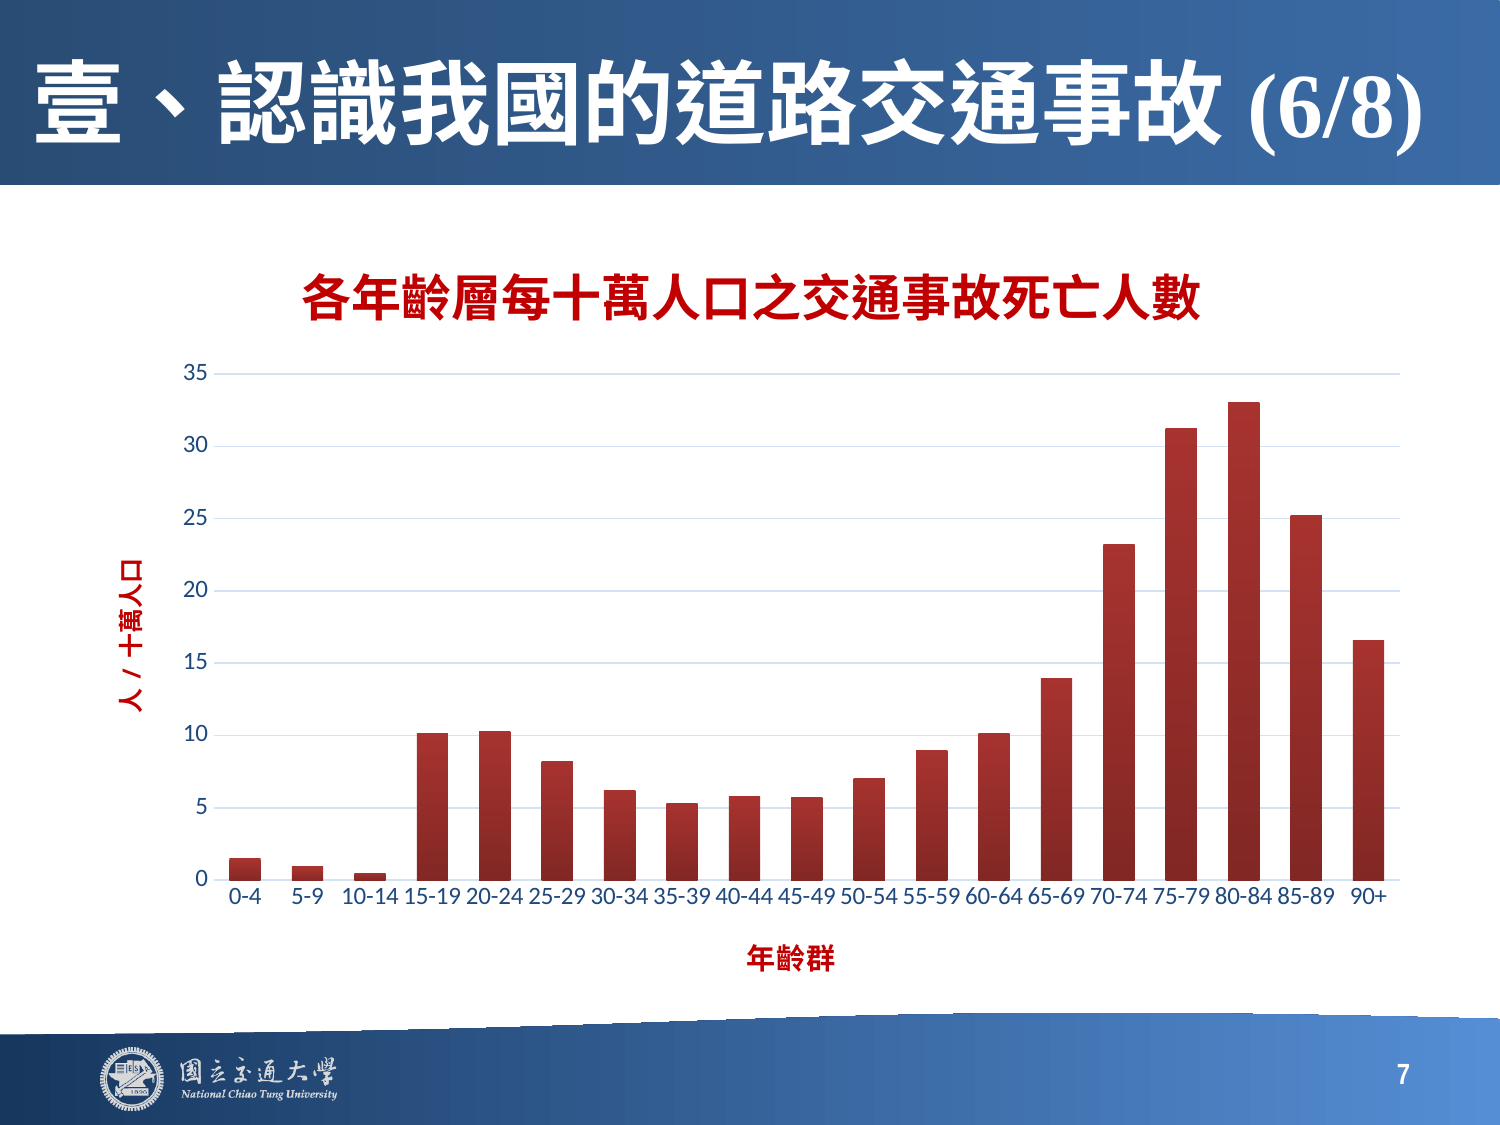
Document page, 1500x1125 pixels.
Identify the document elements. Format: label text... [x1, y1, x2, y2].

chart [76, 220, 1427, 1012]
title 壹、認識我國的道路交通事故(6/8) [17, 31, 1483, 171]
slide_number <編號> [1074, 1042, 1425, 1103]
